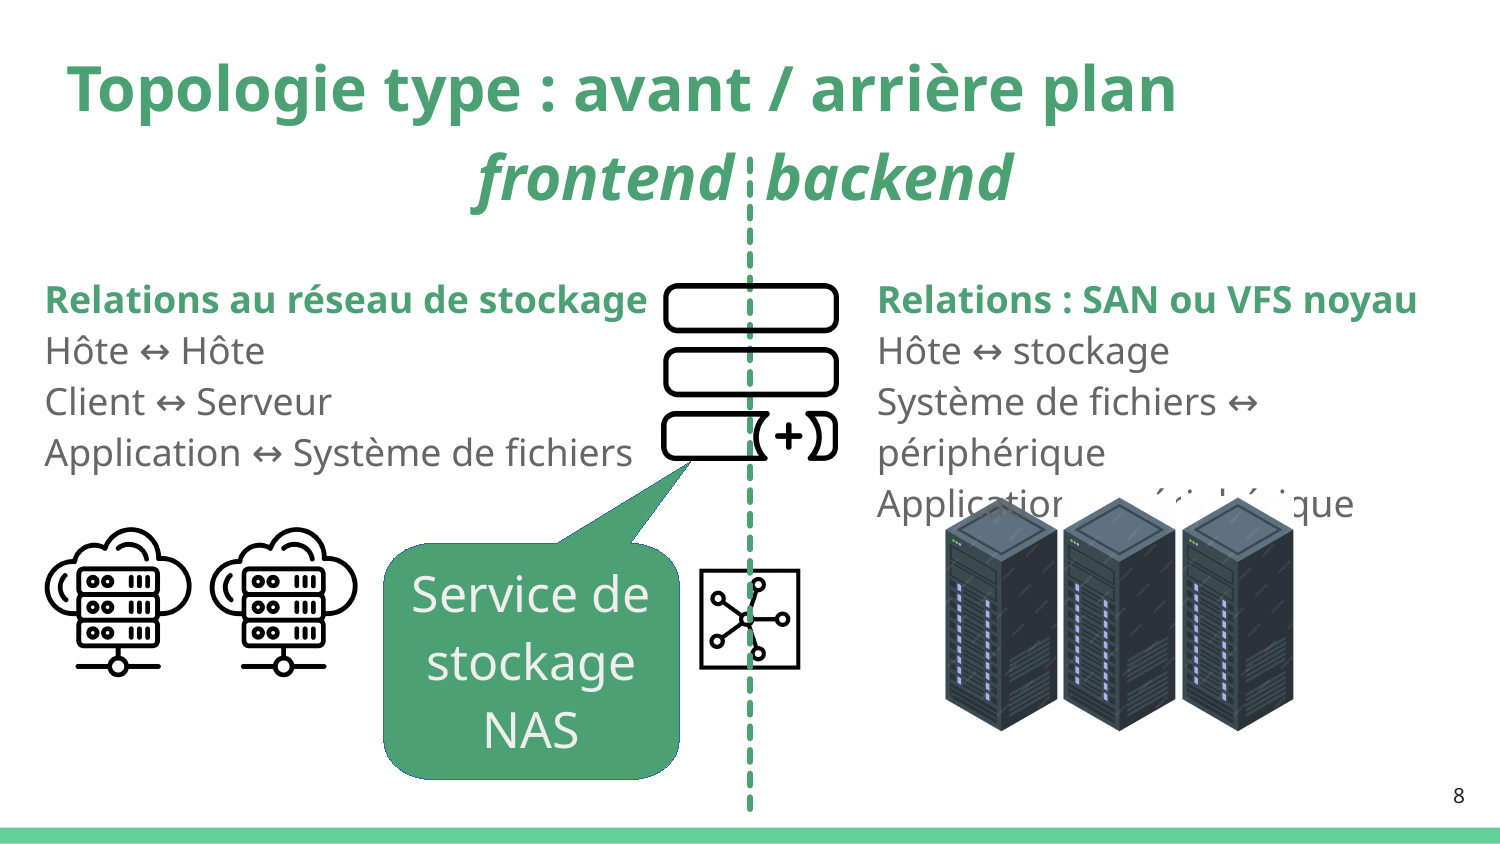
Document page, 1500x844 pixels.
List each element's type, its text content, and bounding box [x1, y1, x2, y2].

picture [1181, 496, 1294, 733]
picture [1062, 496, 1176, 733]
picture [697, 566, 803, 672]
text_box Relations : SAN ou VFS noyau Hôte ↔ stockage Système de fichiers ↔ périphérique Application ↔ périphérique [862, 265, 1499, 525]
text_box Relations au réseau de stockage Hôte ↔ Hôte Client ↔ Serveur Application ↔ Système de fichiers [29, 265, 667, 525]
picture [206, 525, 361, 680]
picture [667, 283, 839, 461]
title backend [751, 112, 1046, 207]
slide_number <numéro> [1389, 764, 1480, 830]
text_box Service de stockage NAS [383, 461, 691, 780]
title Topologie type : avant / arrière plan [51, 23, 1449, 117]
picture [41, 525, 195, 680]
picture [944, 525, 1058, 733]
title frontend [454, 112, 751, 207]
